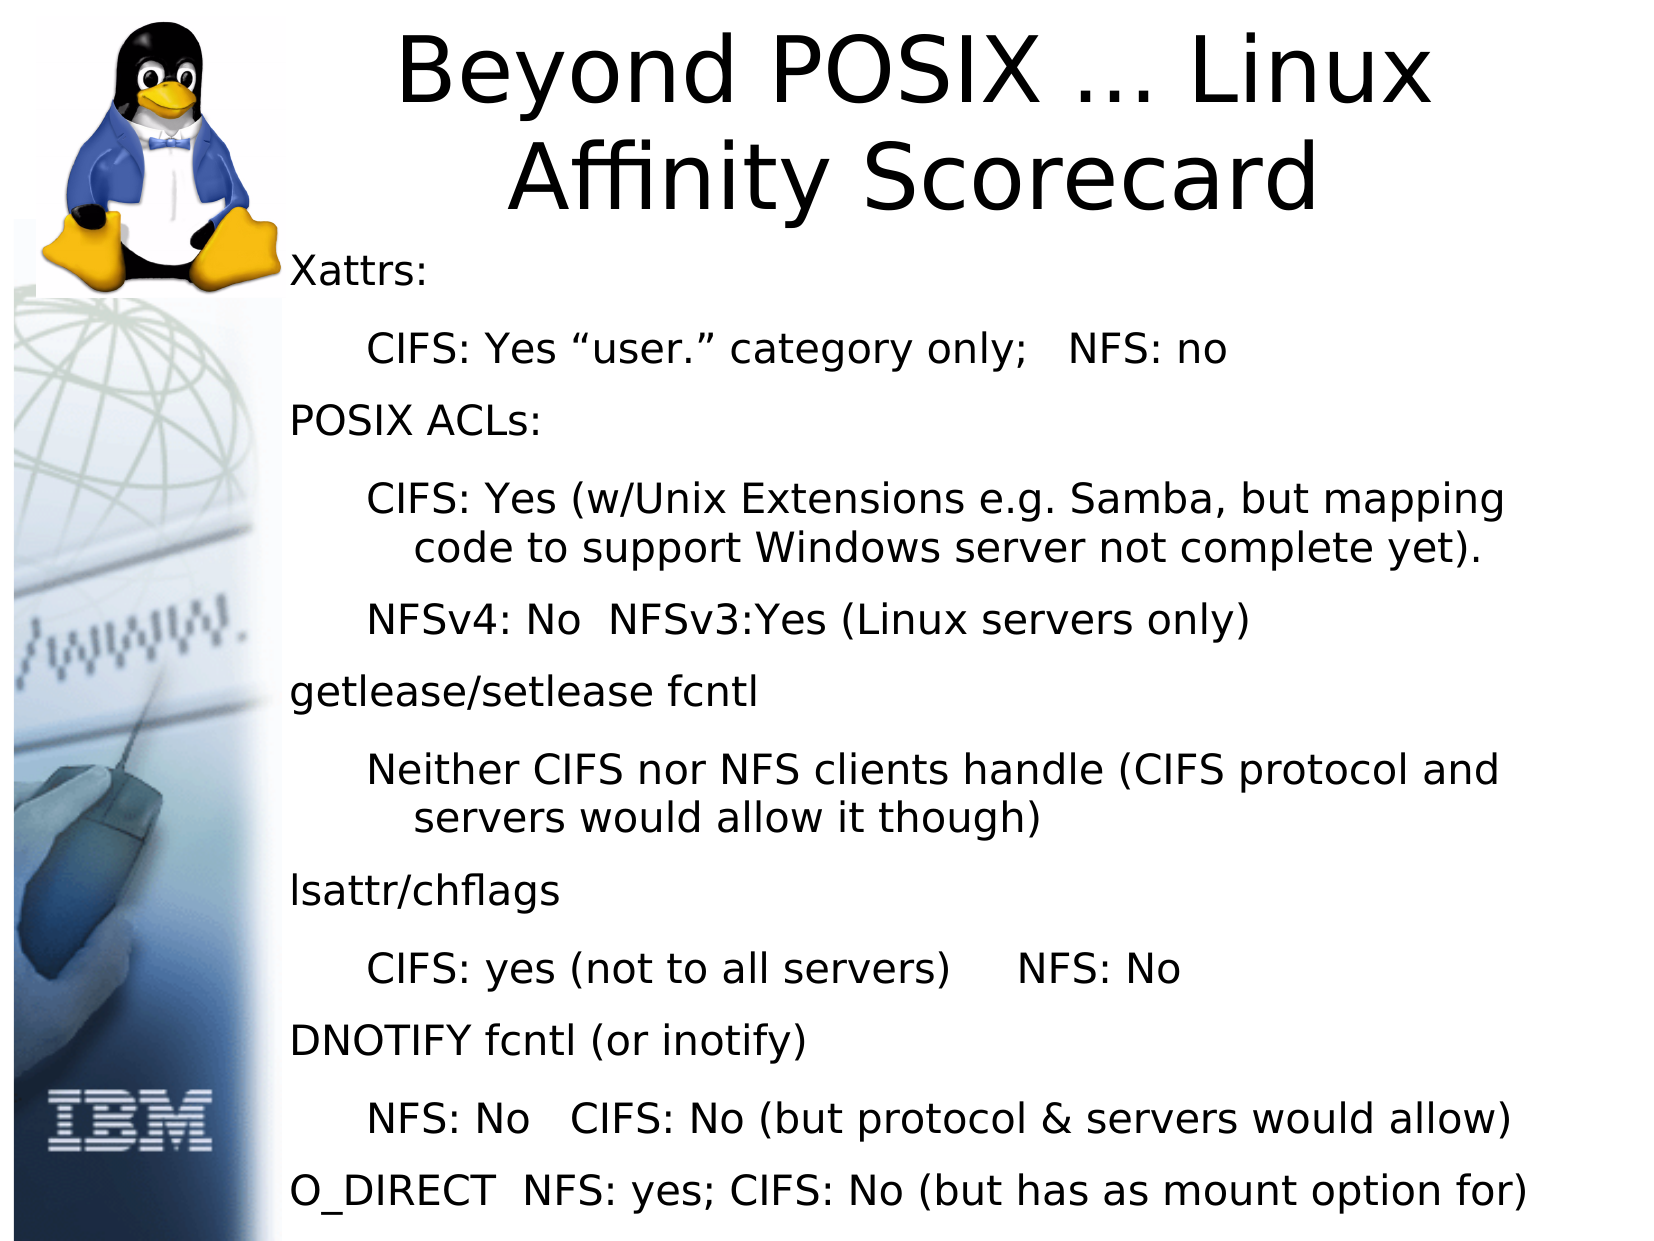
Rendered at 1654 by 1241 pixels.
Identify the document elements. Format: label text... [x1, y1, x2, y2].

list Xattrs: CIFS: Yes “user.” category only; NFS: no POSIX ACLs: CIFS: Yes (w/Unix Extensions e.g. Samba, but mapping code to support Windows server not complete yet). NFSv4: No NFSv3:Yes (Linux servers only) getlease/setlease fcntl Neither CIFS nor NFS clients handle (CIFS protocol and servers would allow it though) lsattr/chflags CIFS: yes (not to all servers) NFS: No DNOTIFY fcntl (or inotify) NFS: No CIFS: No (but protocol & servers would allow) O_DIRECT NFS: yes; CIFS: No (but has as mount option for) [271, 247, 1566, 1241]
title Beyond POSIX ... Linux Affinity Scorecard [301, 17, 1528, 231]
